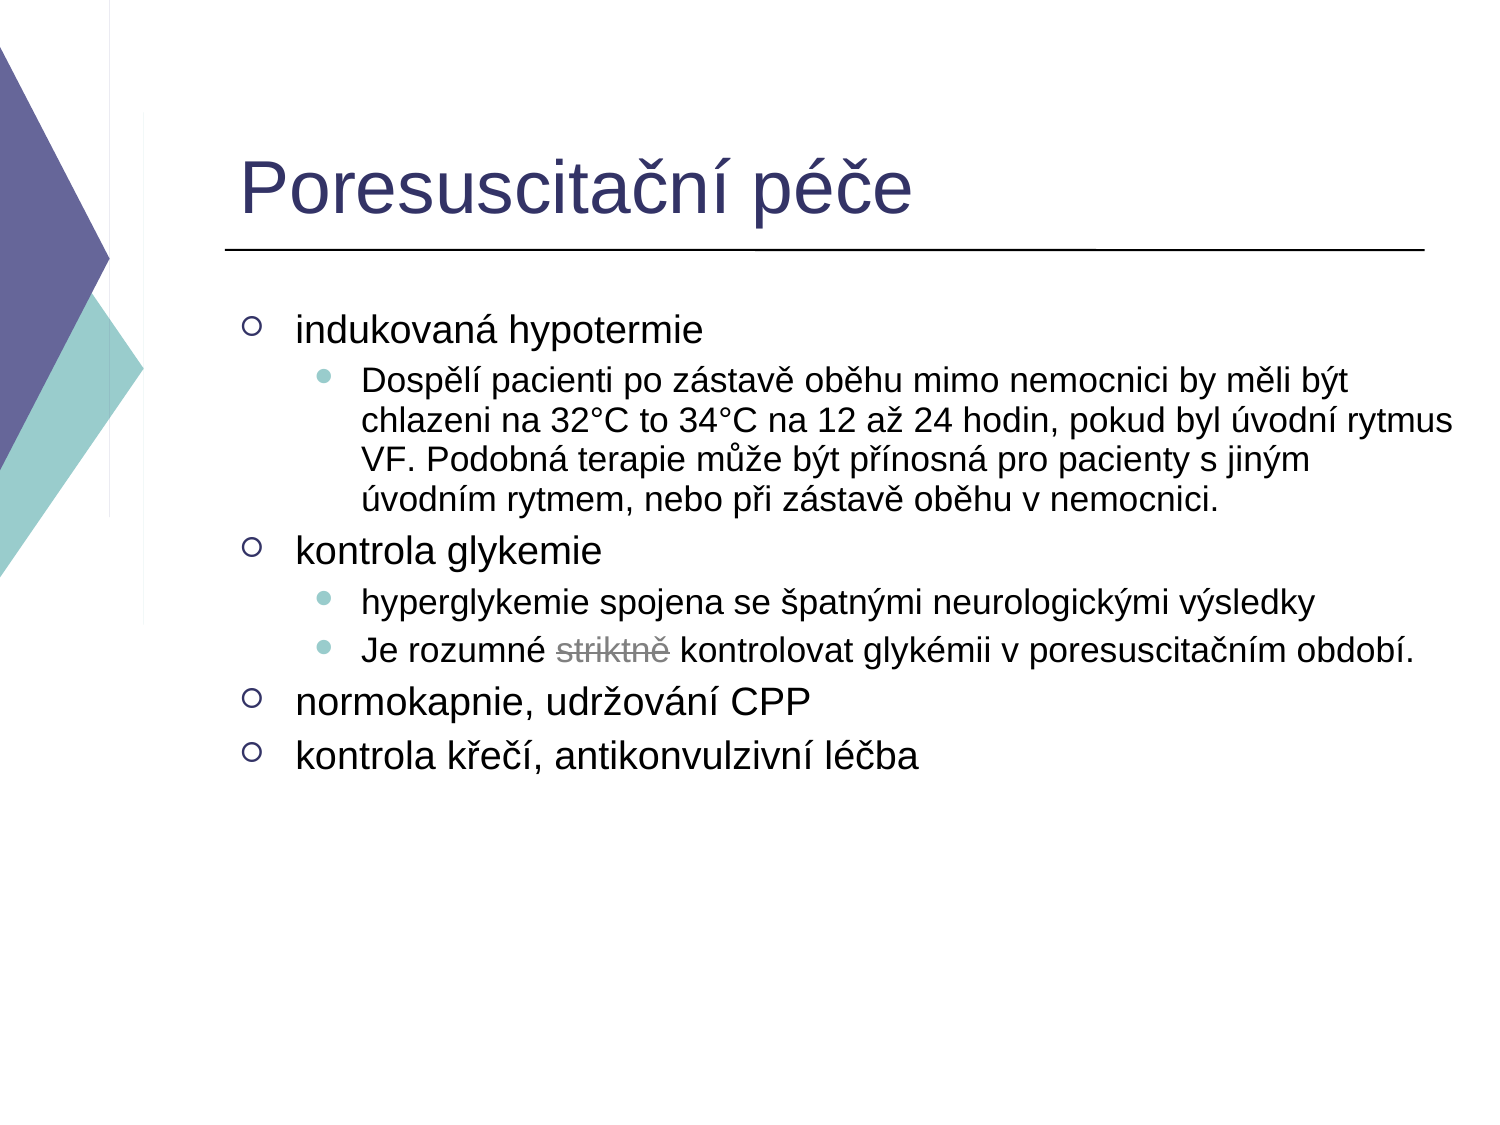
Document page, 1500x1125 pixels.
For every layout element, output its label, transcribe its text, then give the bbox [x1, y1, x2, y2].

title Poresuscitační péče [224, 49, 1425, 237]
list indukovaná hypotermie Dospělí pacienti po zástavě oběhu mimo nemocnici by měli být chlazeni na 32°C to 34°C na 12 až 24 hodin, pokud byl úvodní rytmus VF. Podobná terapie může být přínosná pro pacienty s jiným úvodním rytmem, nebo při zástavě oběhu v nemocnici. kontrola glykemie hyperglykemie spojena se špatnými neurologickými výsledky Je rozumné striktně kontrolovat glykémii v poresuscitačním období. normokapnie, udržování CPP kontrola křečí, antikonvulzivní léčba [224, 299, 1471, 975]
